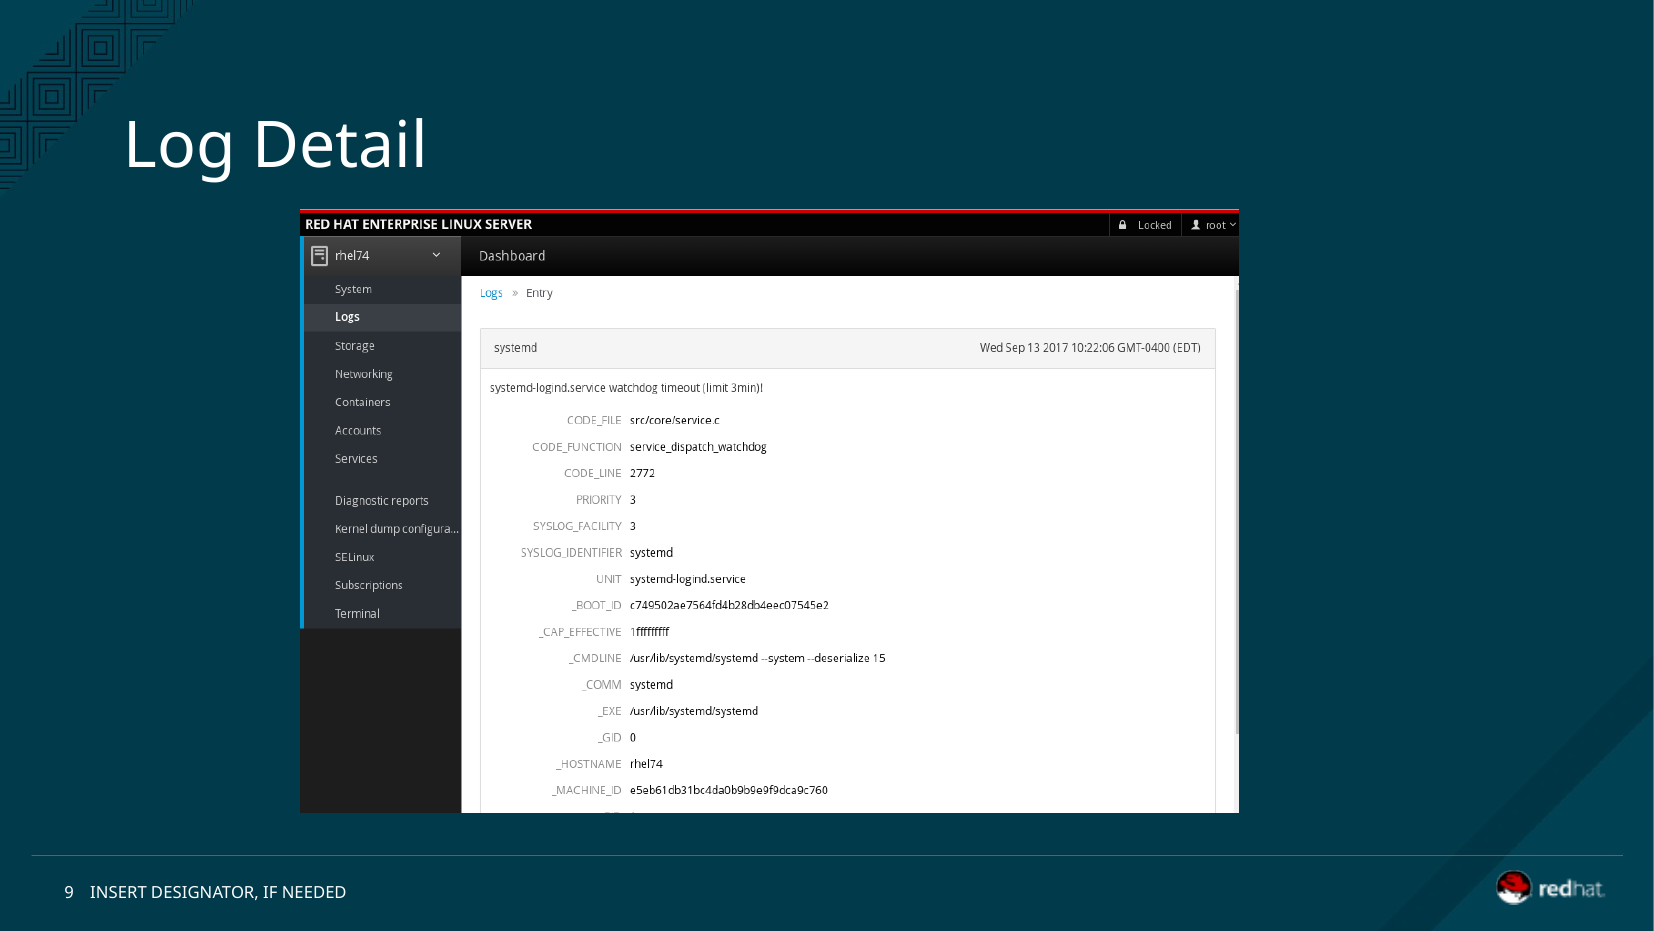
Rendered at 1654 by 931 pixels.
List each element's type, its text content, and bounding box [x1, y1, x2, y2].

picture [70, 33, 74, 61]
picture [1497, 871, 1532, 904]
picture [301, 210, 1238, 812]
title Log Detail [124, 0, 1530, 187]
picture [1540, 879, 1605, 897]
